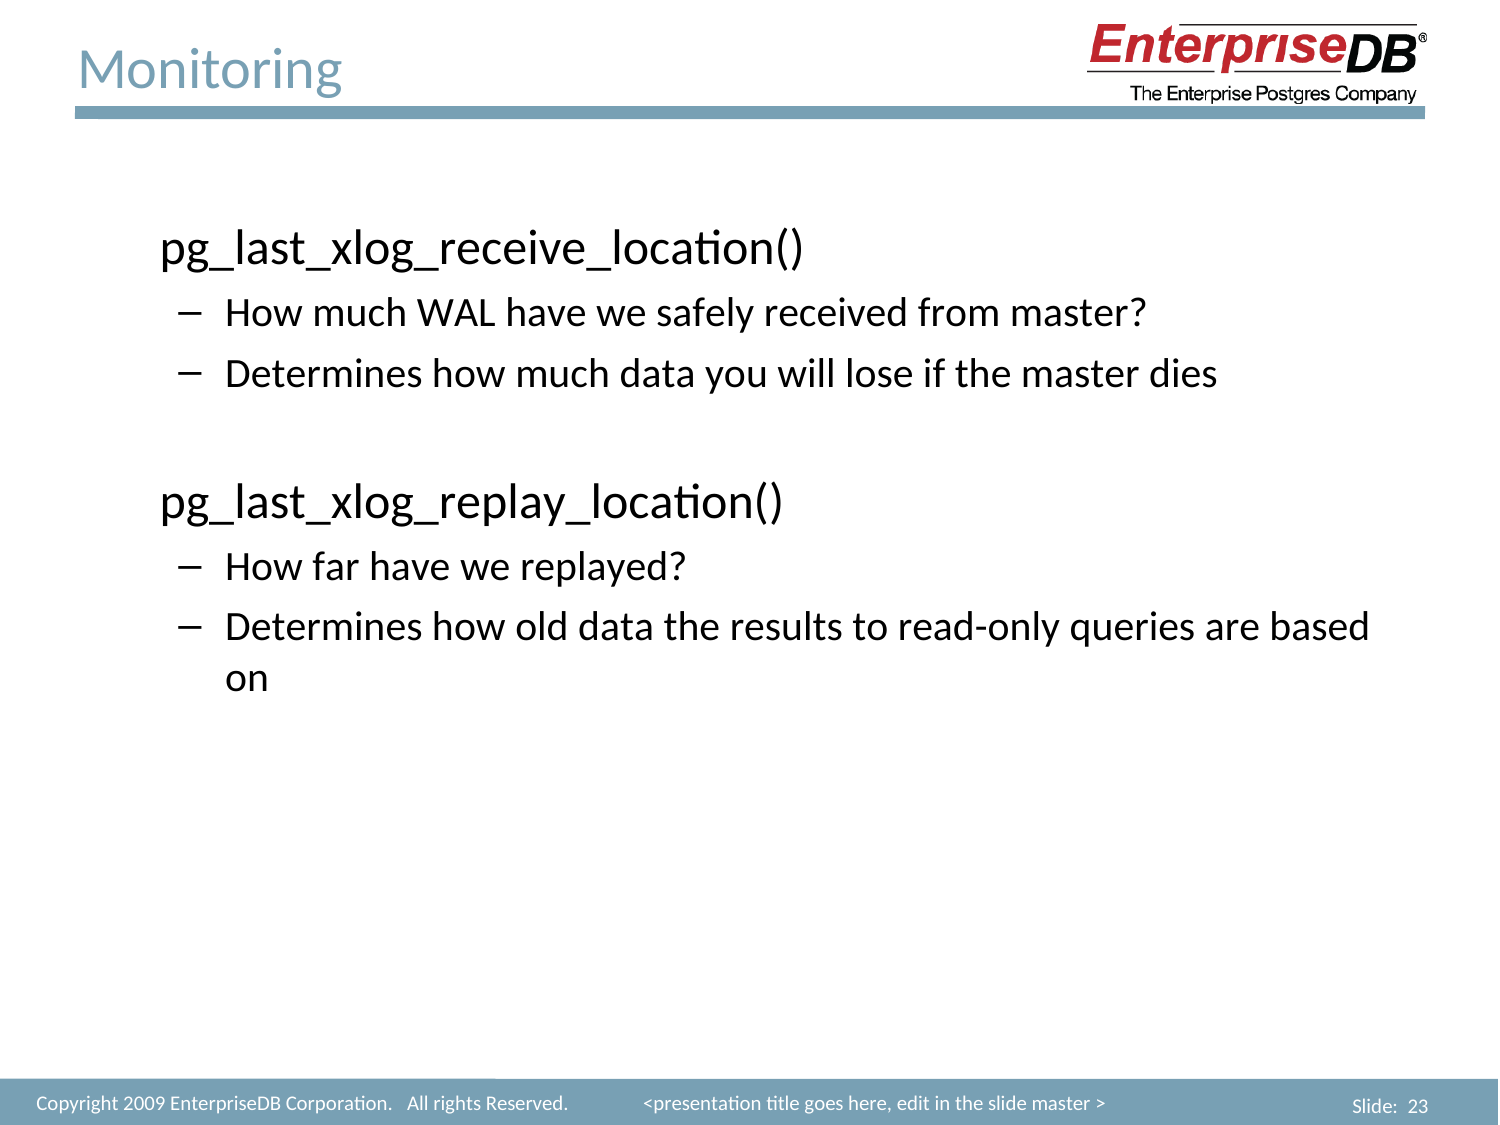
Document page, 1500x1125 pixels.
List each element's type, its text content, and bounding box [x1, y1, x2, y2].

list pg_last_xlog_receive_location() How much WAL have we safely received from master? Determines how much data you will lose if the master dies pg_last_xlog_replay_location() How far have we replayed? Determines how old data the results to read-only queries are based on [88, 206, 1439, 950]
picture [1088, 24, 1427, 104]
title Monitoring [62, 12, 1088, 118]
